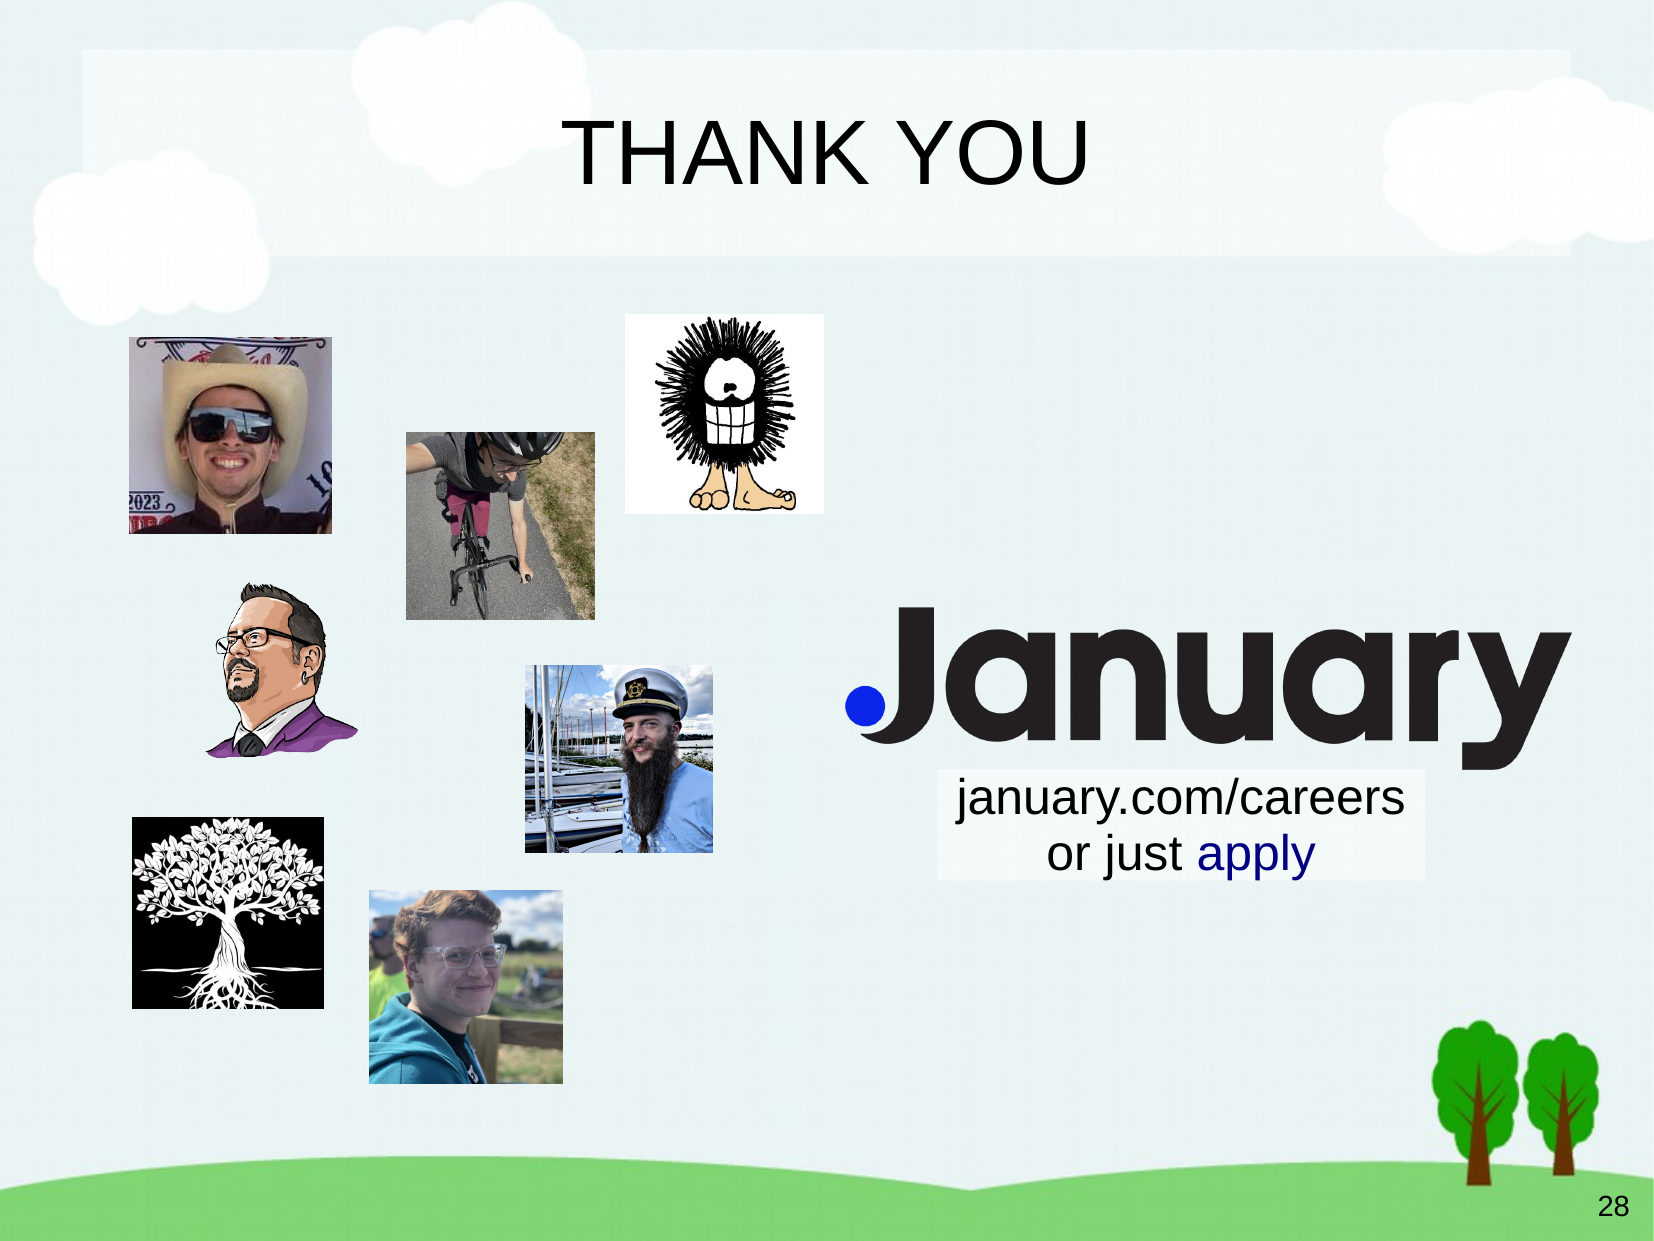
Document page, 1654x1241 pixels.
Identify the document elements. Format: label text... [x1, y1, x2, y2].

title THANK YOU [82, 49, 1571, 257]
title january.com/careers or just apply [937, 769, 1426, 881]
picture [0, 0, 1654, 1241]
